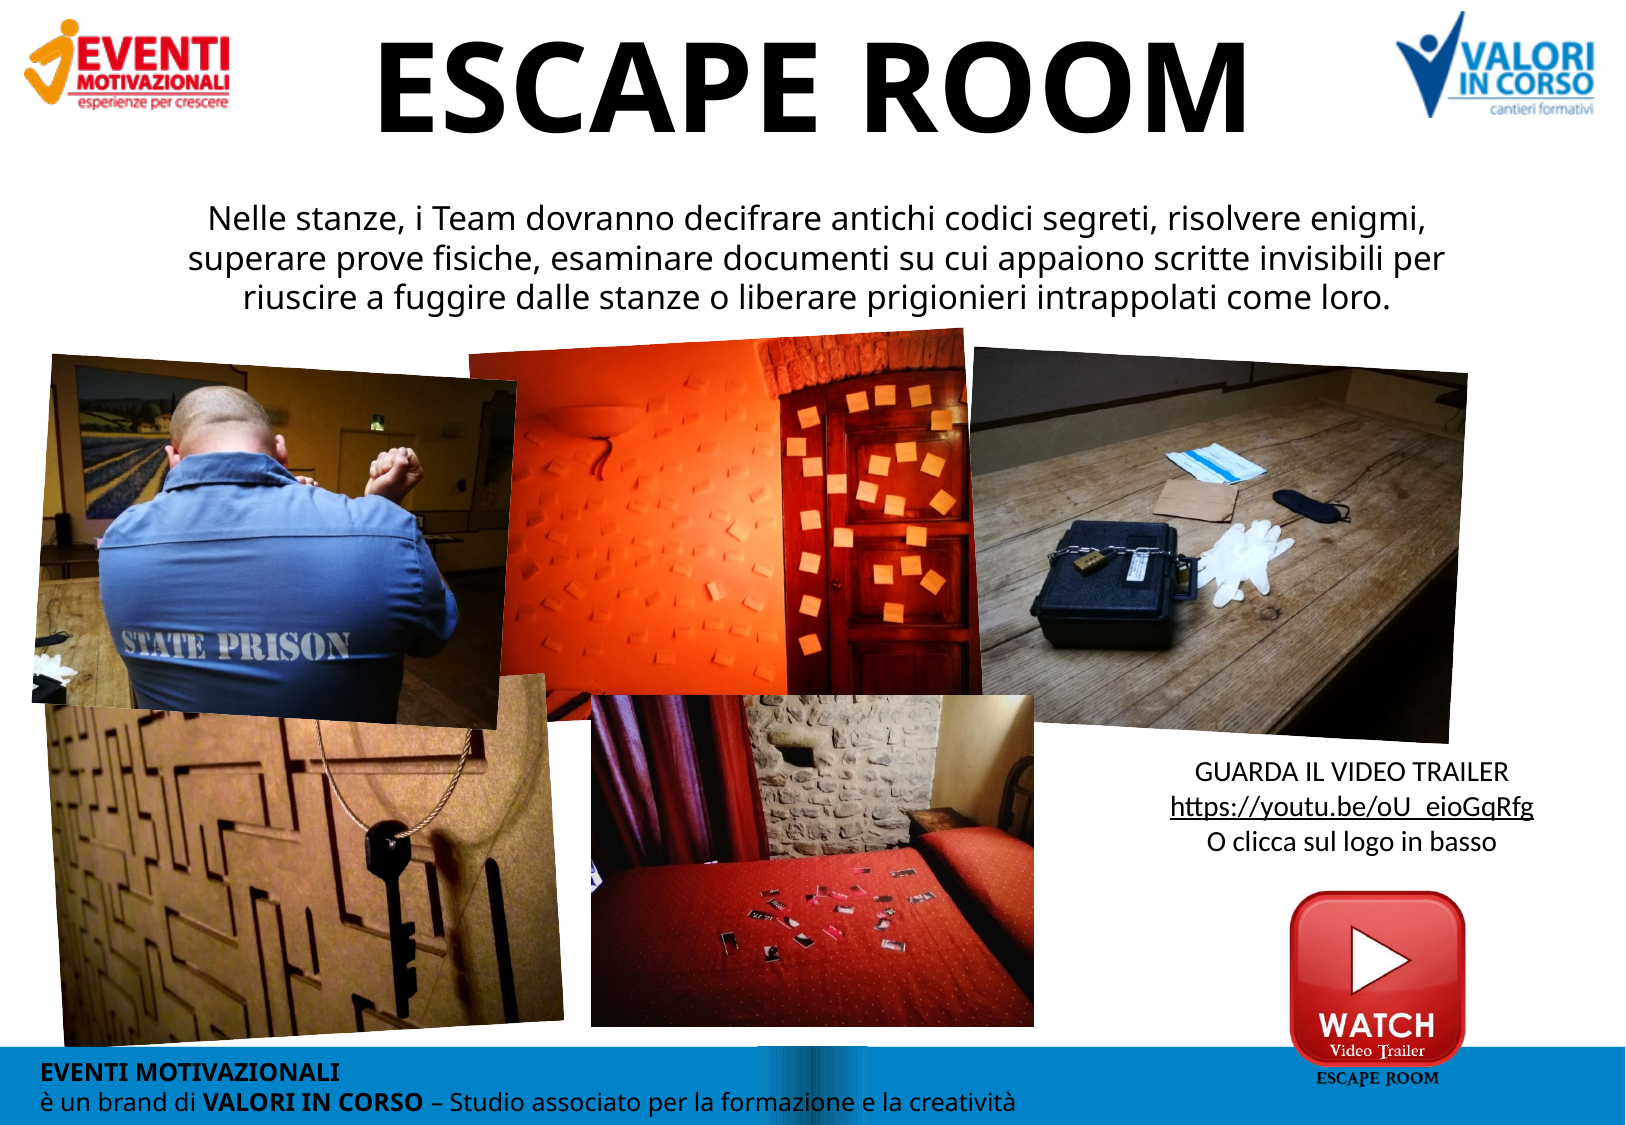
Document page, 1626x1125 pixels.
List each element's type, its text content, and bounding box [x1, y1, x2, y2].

text_box GUARDA IL VIDEO TRAILER https://youtu.be/oU_eioGqRfg O clicca sul logo in basso [1155, 744, 1550, 865]
text_box Nelle stanze, i Team dovranno decifrare antichi codici segreti, risolvere enigmi, superare prove fisiche, esaminare documenti su cui appaiono scritte invisibili per riuscire a fuggire dalle stanze o liberare prigionieri intrappolati come loro. [126, 189, 1510, 324]
picture [31, 327, 1468, 1046]
text_box EVENTI MOTIVAZIONALI è un brand di VALORI IN CORSO – Studio associato per la formazione e la creatività [24, 1048, 1132, 1125]
picture [1367, 11, 1625, 118]
text_box ESCAPE ROOM [355, 0, 1272, 165]
text_box [0, 1046, 1625, 1125]
picture [1283, 885, 1472, 1067]
picture [24, 19, 229, 110]
